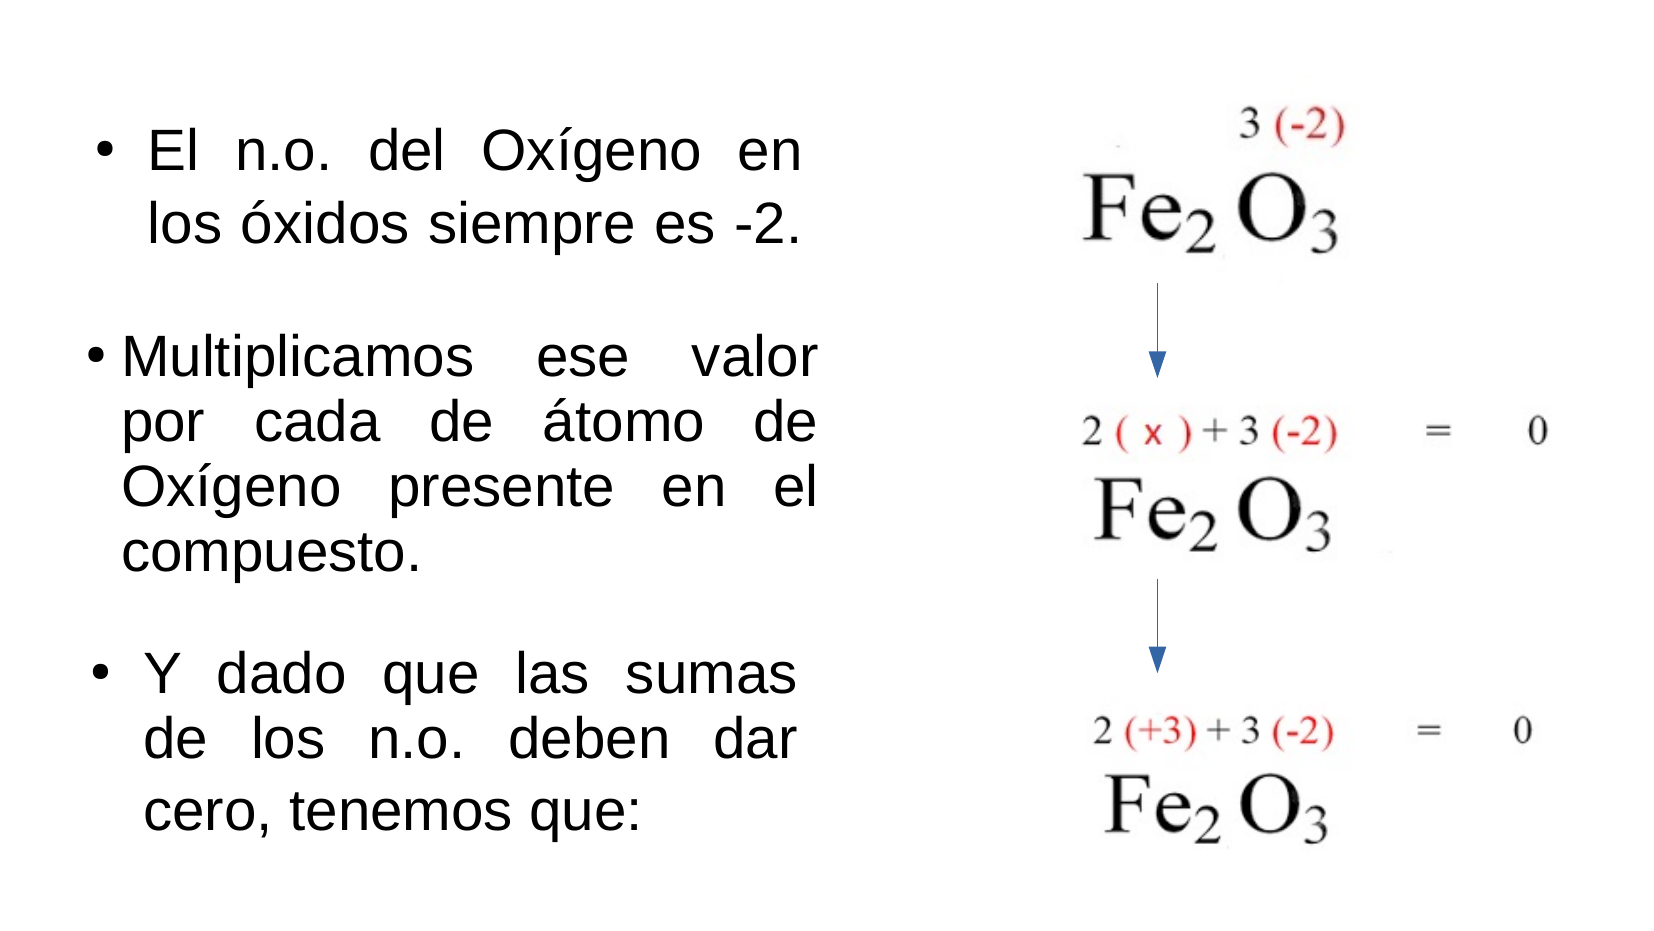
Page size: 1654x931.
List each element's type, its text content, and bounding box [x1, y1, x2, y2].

picture [1068, 377, 1560, 591]
list Y dado que las sumas de los n.o. deben dar cero, tenemos que: [72, 614, 799, 872]
picture [1074, 75, 1382, 284]
text_box Multiplicamos ese valor por cada de átomo de Oxígeno presente en el compuesto. [70, 316, 835, 592]
picture [1085, 690, 1542, 875]
list El n.o. del Oxígeno en los óxidos siempre es -2. [76, 59, 804, 316]
